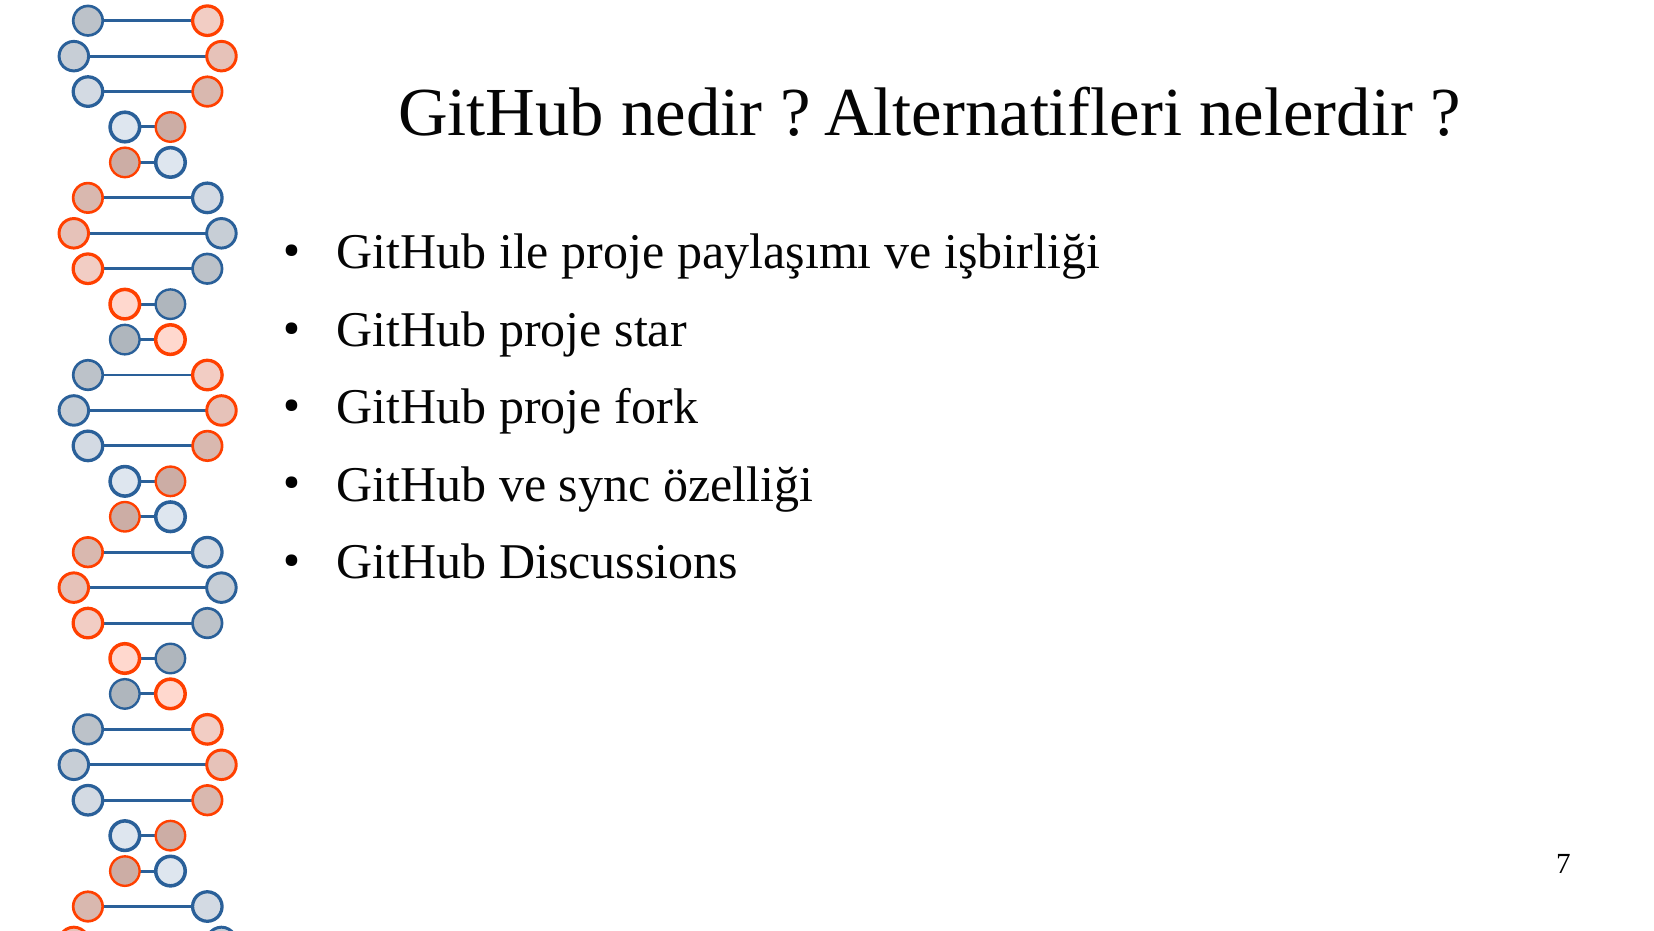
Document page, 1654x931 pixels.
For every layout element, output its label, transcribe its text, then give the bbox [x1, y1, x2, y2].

title GitHub nedir ? Alternatifleri nelerdir ? [265, 35, 1595, 189]
list GitHub ile proje paylaşımı ve işbirliği GitHub proje star GitHub proje fork GitHub ve sync özelliği GitHub Discussions [265, 224, 1595, 764]
